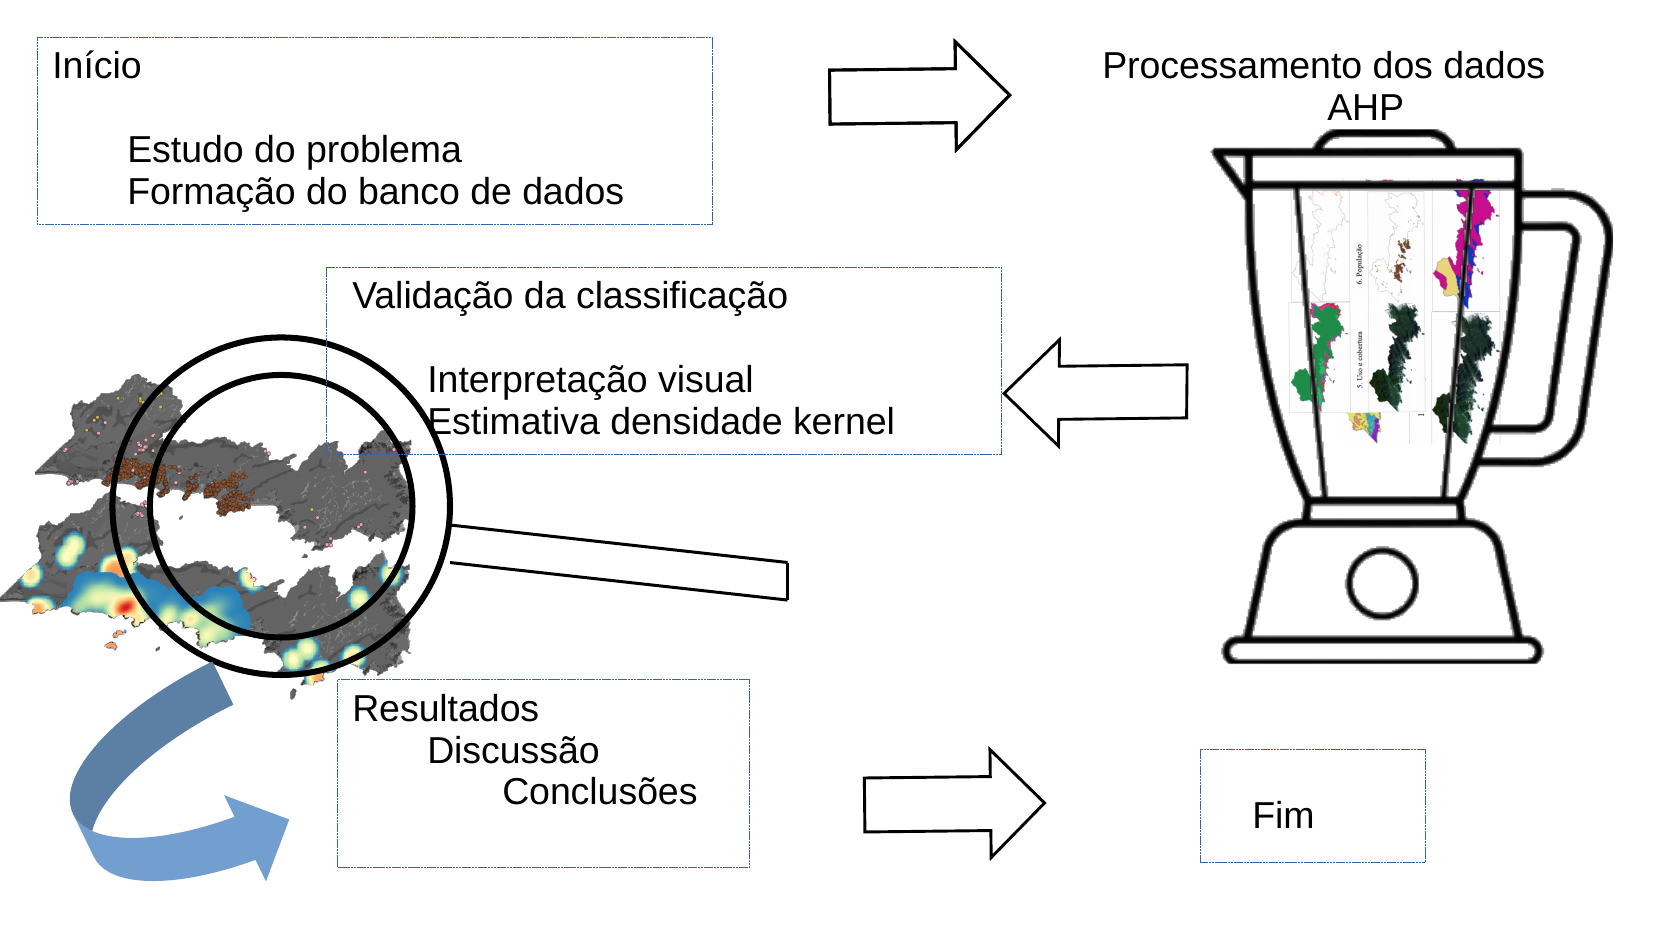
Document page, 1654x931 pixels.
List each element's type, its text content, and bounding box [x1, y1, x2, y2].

picture [1203, 128, 1613, 676]
picture [327, 374, 337, 383]
picture [406, 455, 413, 475]
picture [1001, 334, 1189, 450]
text_box Processamento dos dados AHP [1087, 37, 1651, 179]
picture [827, 37, 1013, 155]
text_box Início Estudo do problema Formação do banco de dados [37, 37, 676, 221]
picture [0, 374, 413, 931]
text_box Resultados Discussão Conclusões [337, 679, 976, 905]
picture [153, 378, 409, 634]
picture [116, 374, 413, 671]
text_box Validação da classificação Interpretação visual Estimativa densidade kernel [337, 267, 976, 451]
picture [862, 745, 1048, 863]
text_box Fim [1237, 787, 1426, 901]
picture [310, 374, 326, 379]
